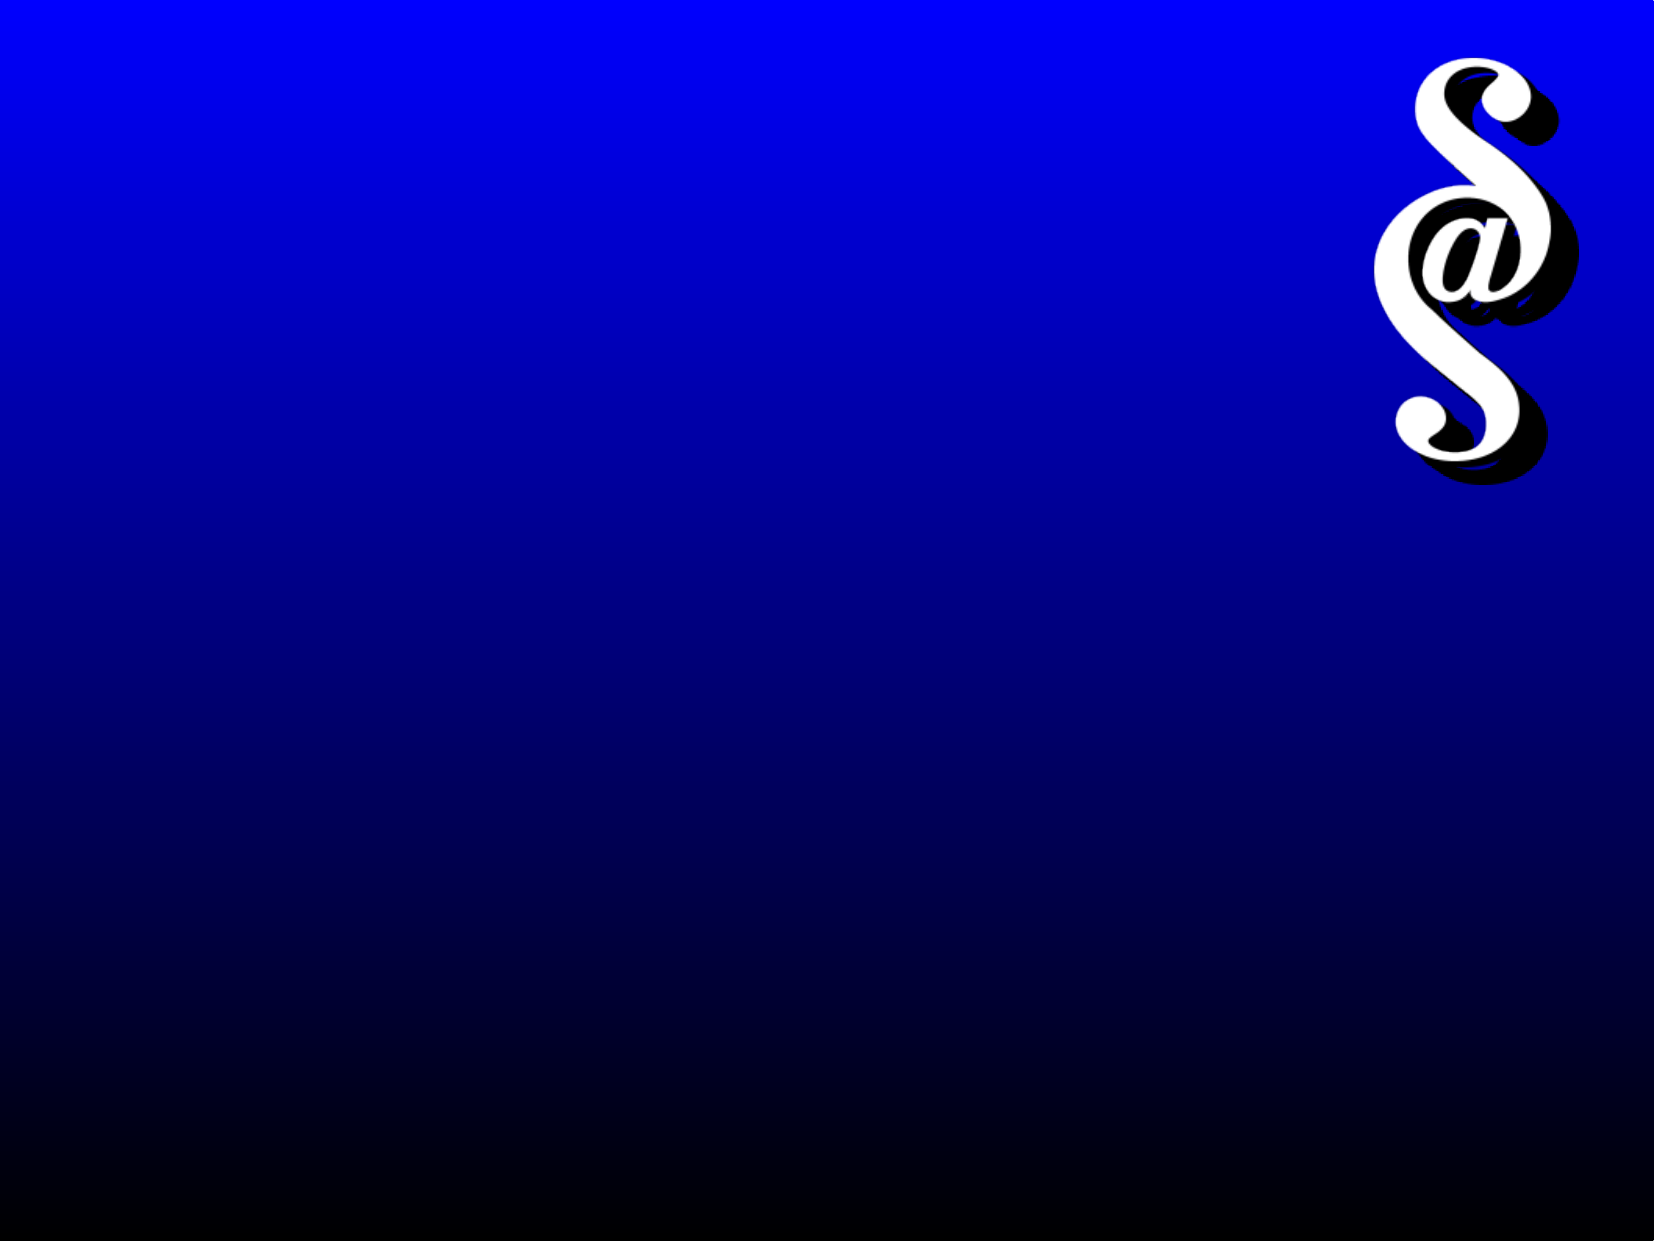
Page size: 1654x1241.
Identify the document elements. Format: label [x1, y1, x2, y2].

picture [1357, 44, 1595, 488]
